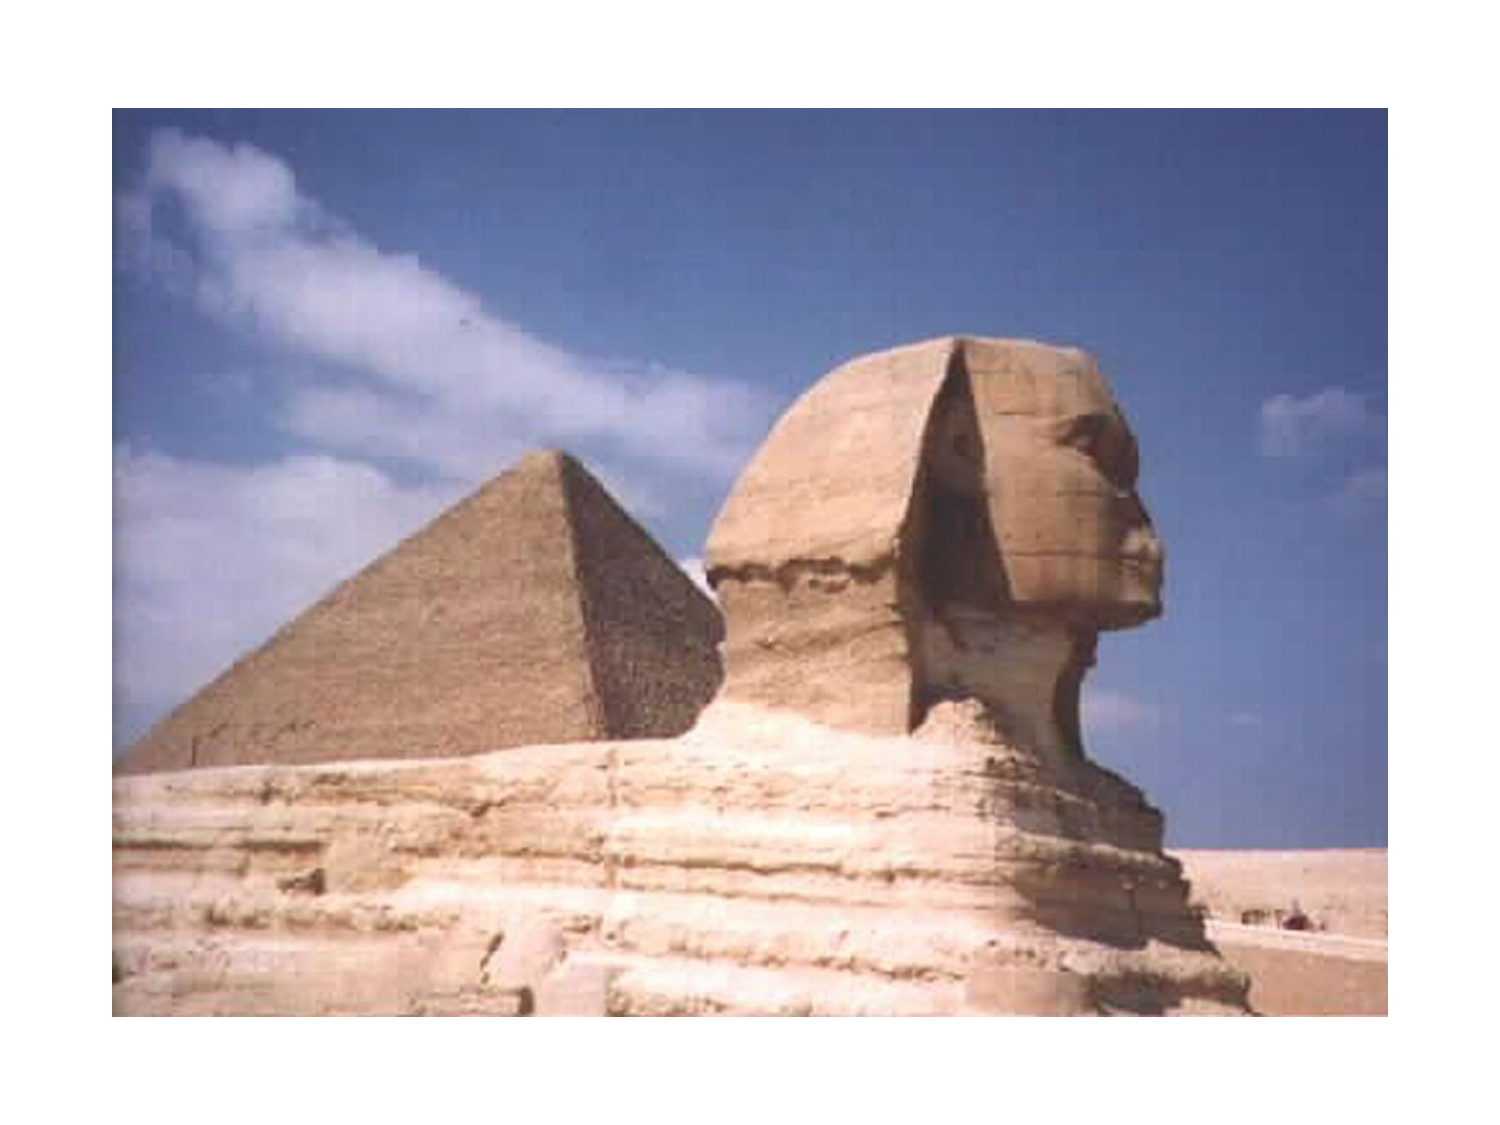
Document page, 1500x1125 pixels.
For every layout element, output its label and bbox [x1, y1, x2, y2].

picture [112, 108, 1388, 1017]
